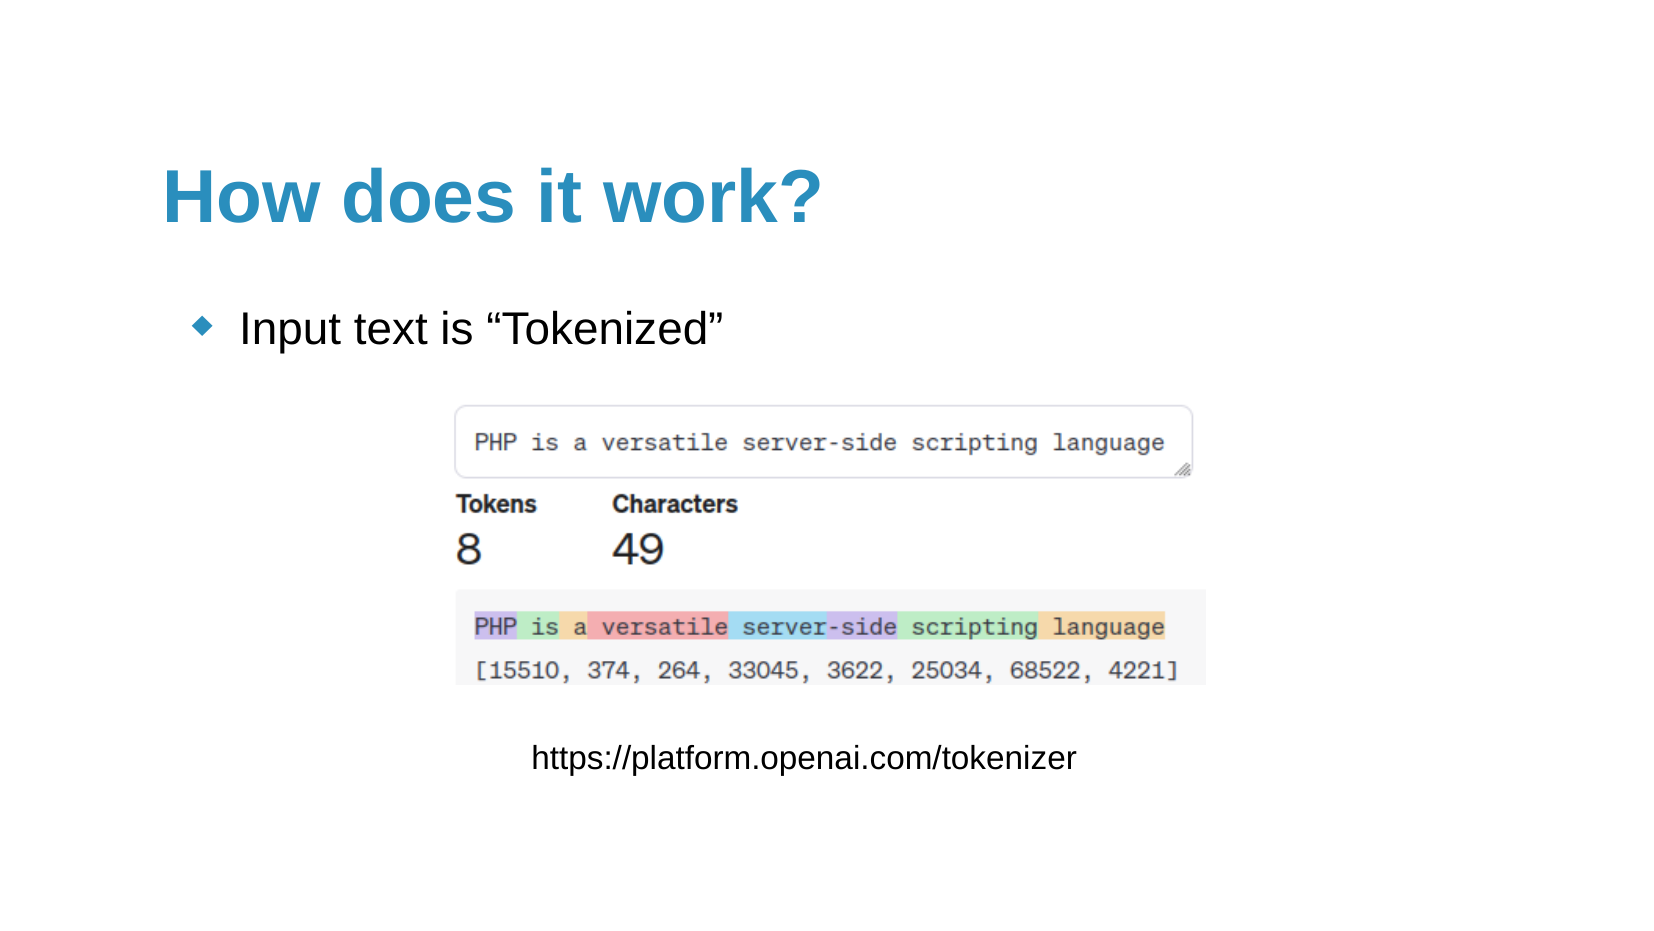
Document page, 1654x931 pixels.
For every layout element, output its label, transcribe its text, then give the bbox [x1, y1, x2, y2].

text_box https://platform.openai.com/tokenizer [516, 732, 1093, 785]
picture [442, 399, 1206, 686]
text_box How does it work? [147, 147, 959, 274]
text_box Input text is “Tokenized” [177, 295, 1063, 541]
